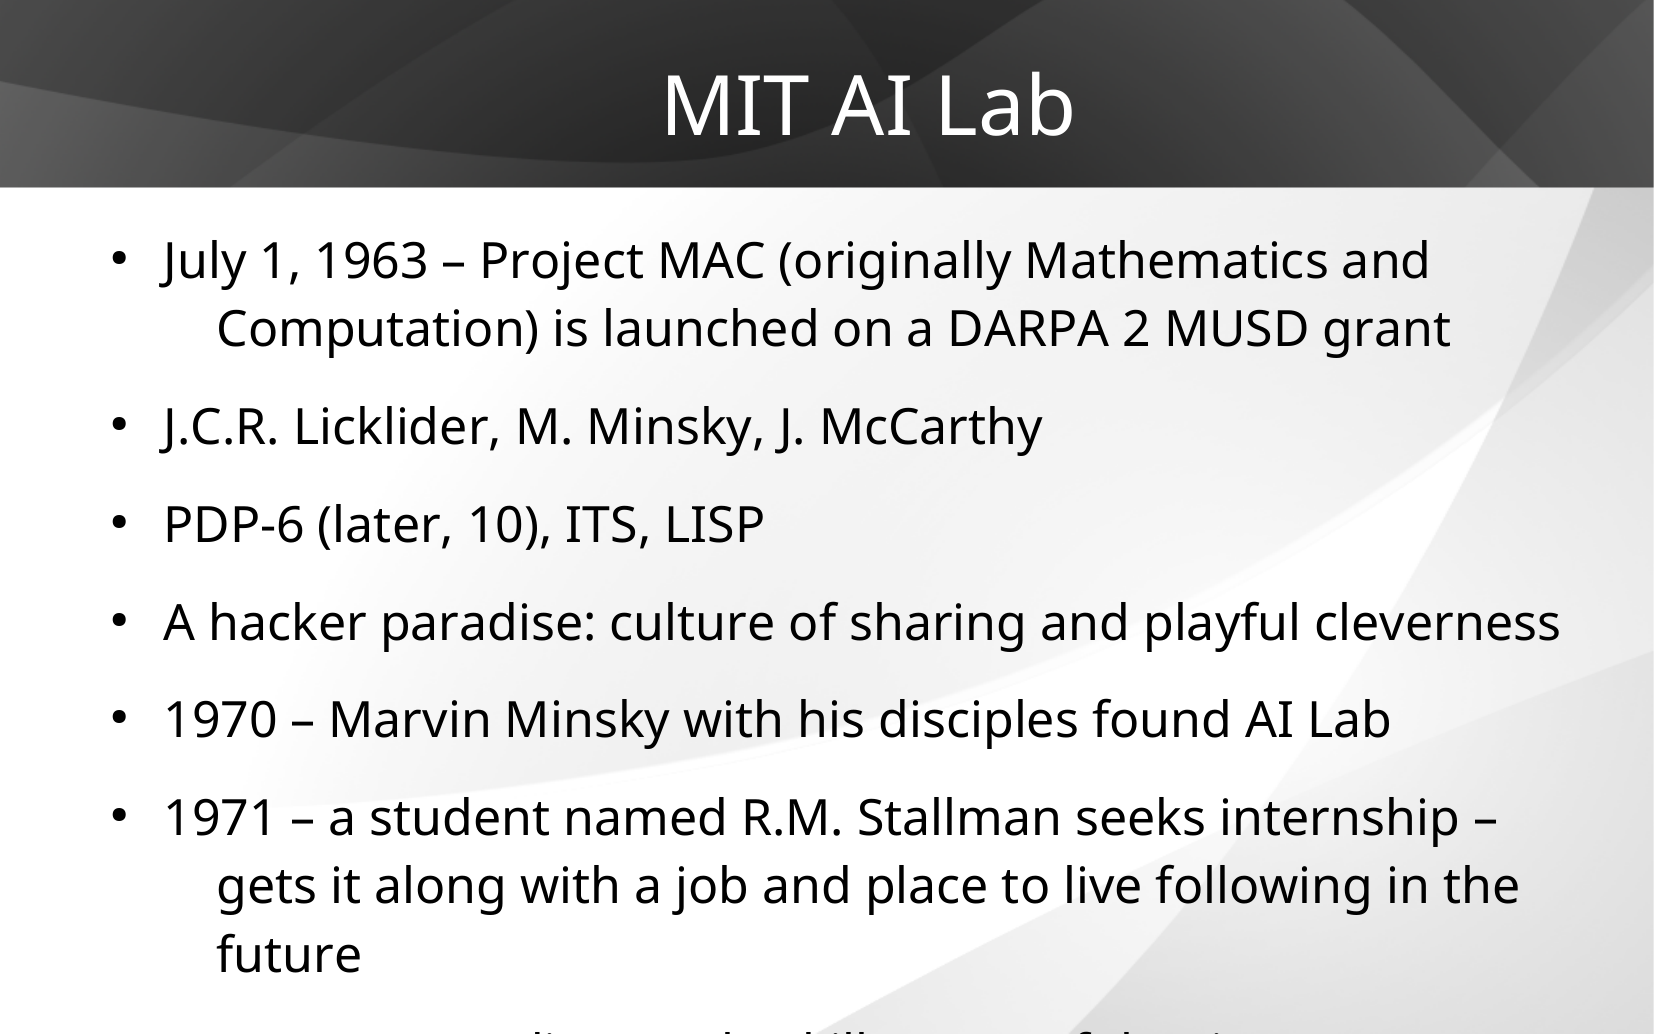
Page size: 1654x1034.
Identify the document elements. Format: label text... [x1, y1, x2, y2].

picture [0, 0, 1654, 1034]
title MIT AI Lab [124, 0, 1613, 208]
list July 1, 1963 – Project MAC (originally Mathematics and Computation) is launched on a DARPA 2 MUSD grant J.C.R. Licklider, M. Minsky, J. McCarthy PDP-6 (later, 10), ITS, LISP A hacker paradise: culture of sharing and playful cleverness 1970 – Marvin Minsky with his disciples found AI Lab 1971 – a student named R.M. Stallman seeks internship – gets it along with a job and place to live following in the future Emacs: a text editor as the ‘killer app’ of the time [75, 225, 1613, 1013]
